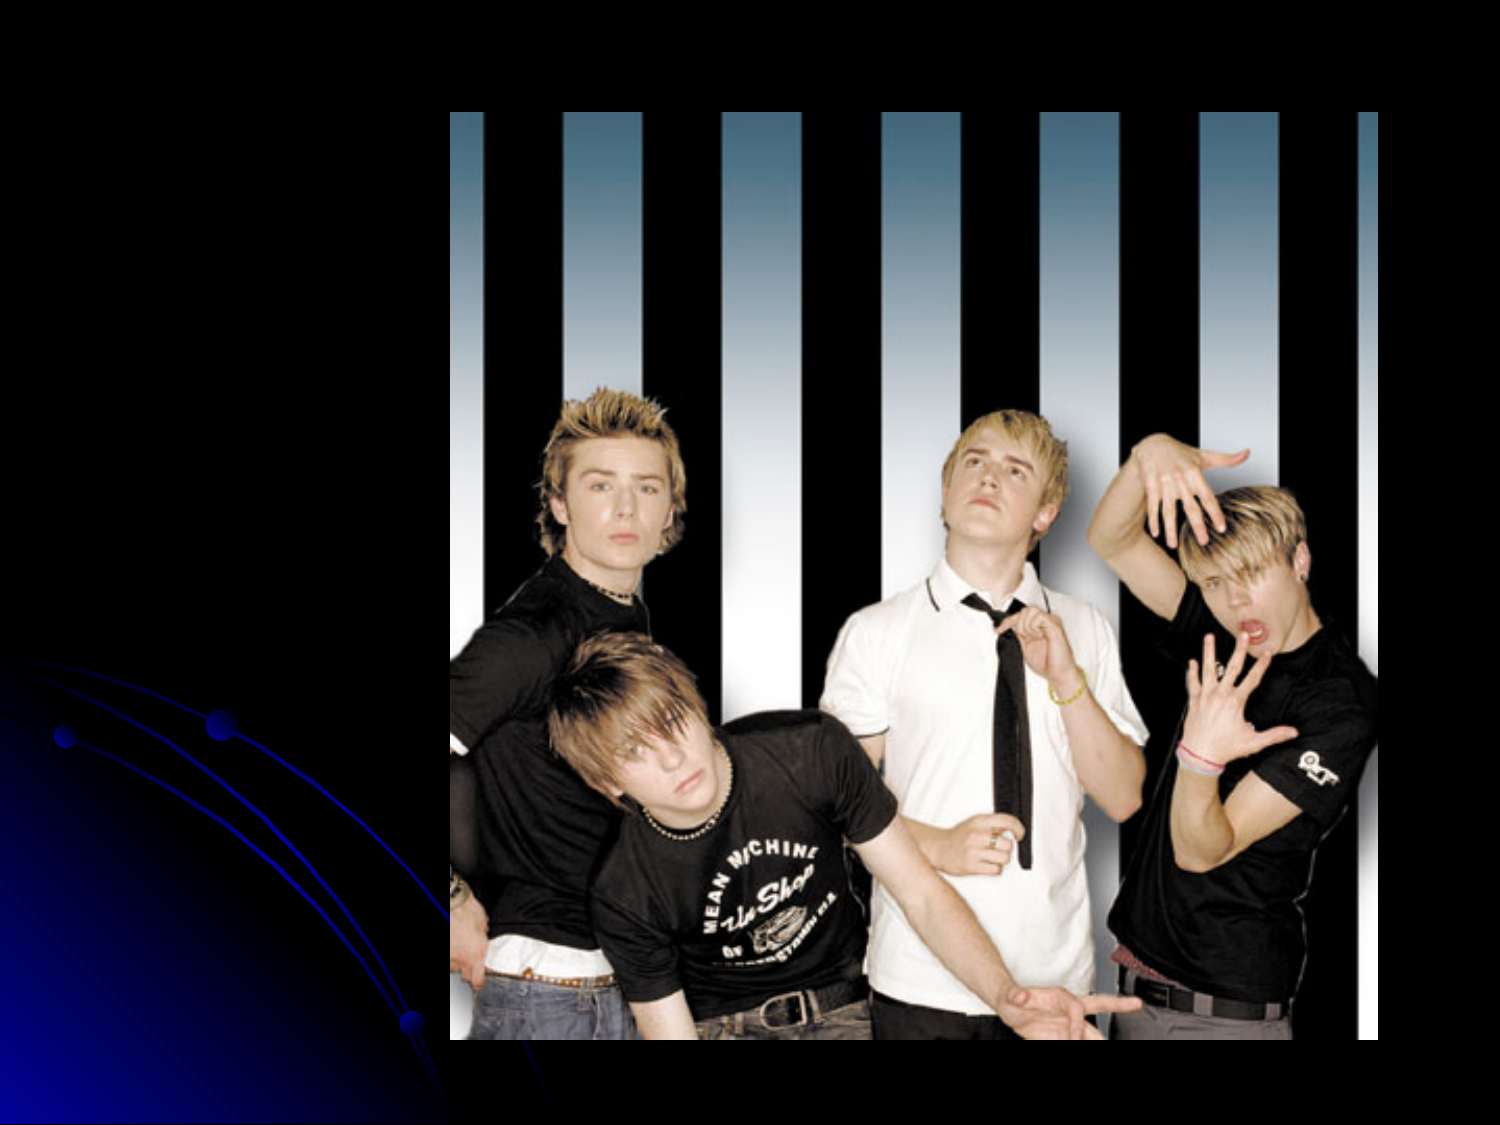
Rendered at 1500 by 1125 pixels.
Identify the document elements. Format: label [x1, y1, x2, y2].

picture [450, 112, 1378, 1040]
